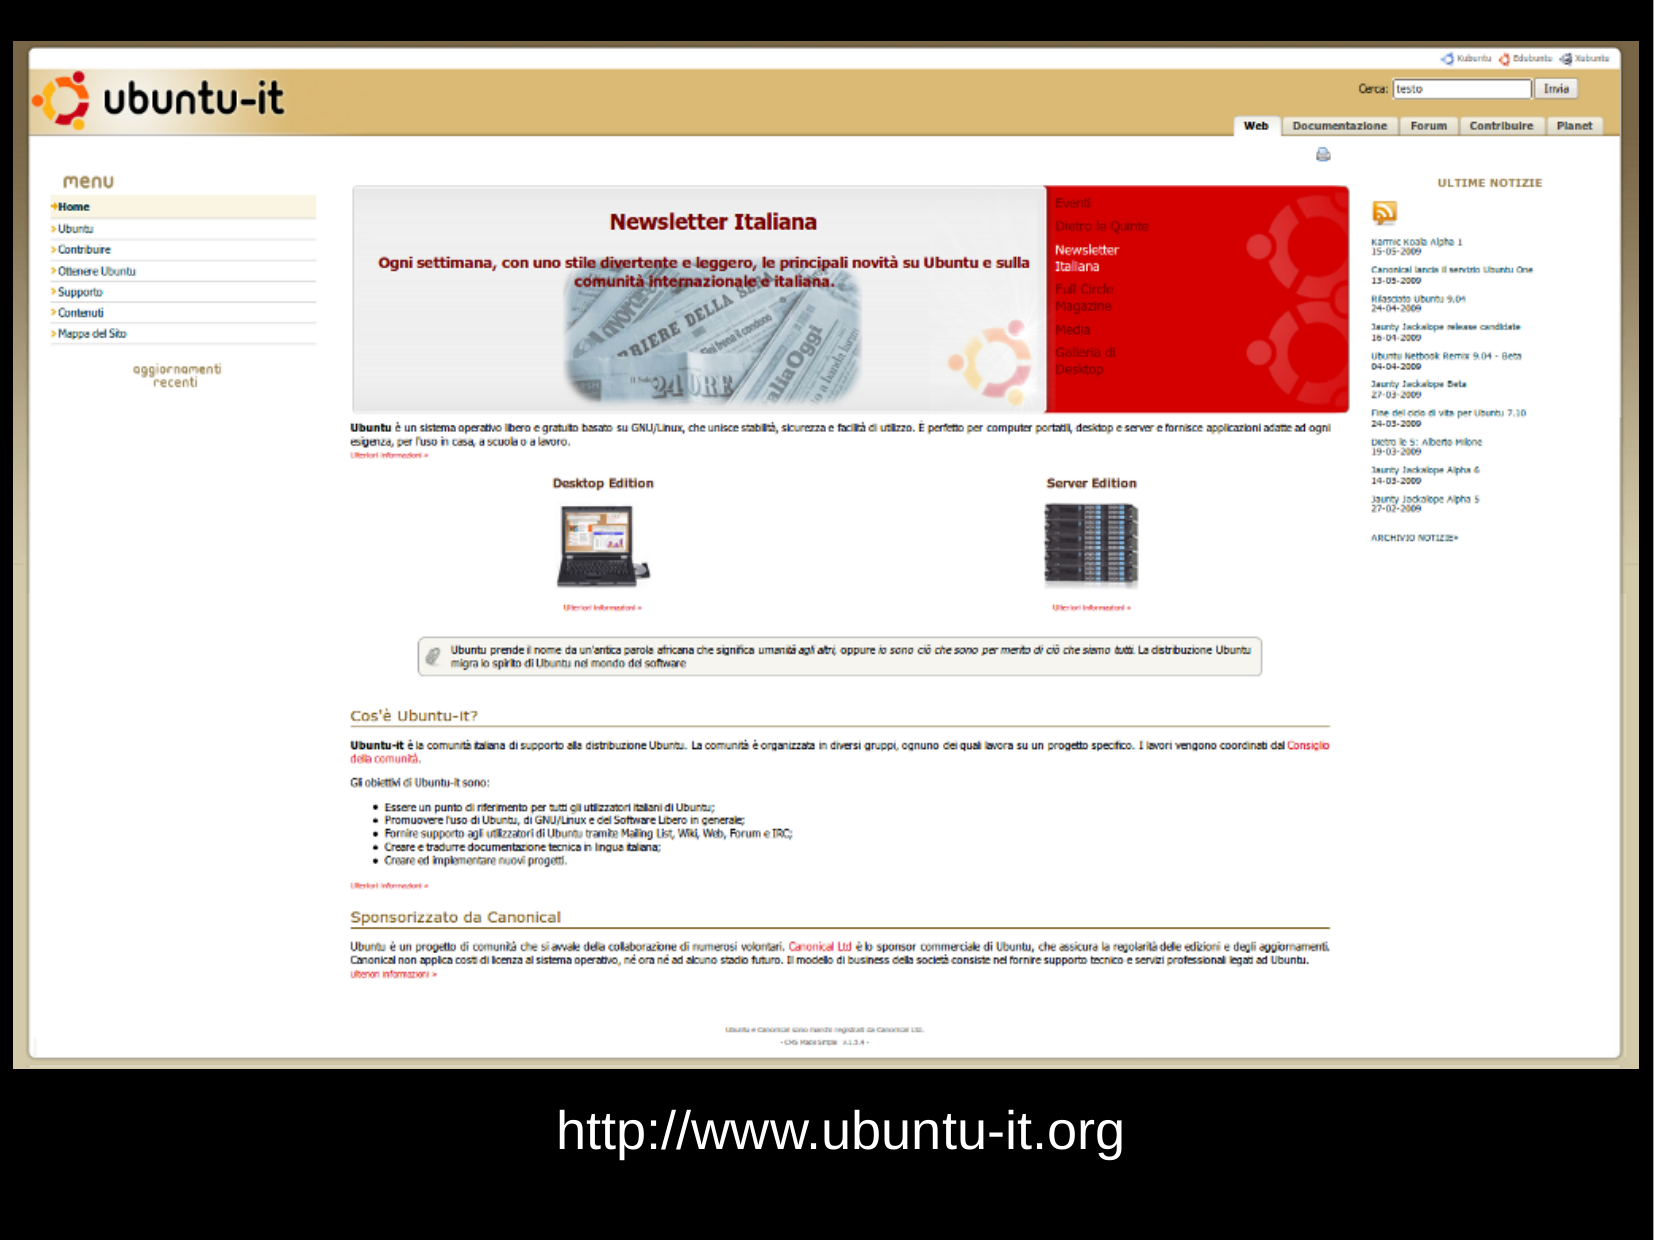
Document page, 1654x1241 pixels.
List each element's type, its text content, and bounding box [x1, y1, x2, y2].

picture [13, 41, 1639, 1069]
text_box http://www.ubuntu-it.org [29, 1093, 1654, 1211]
